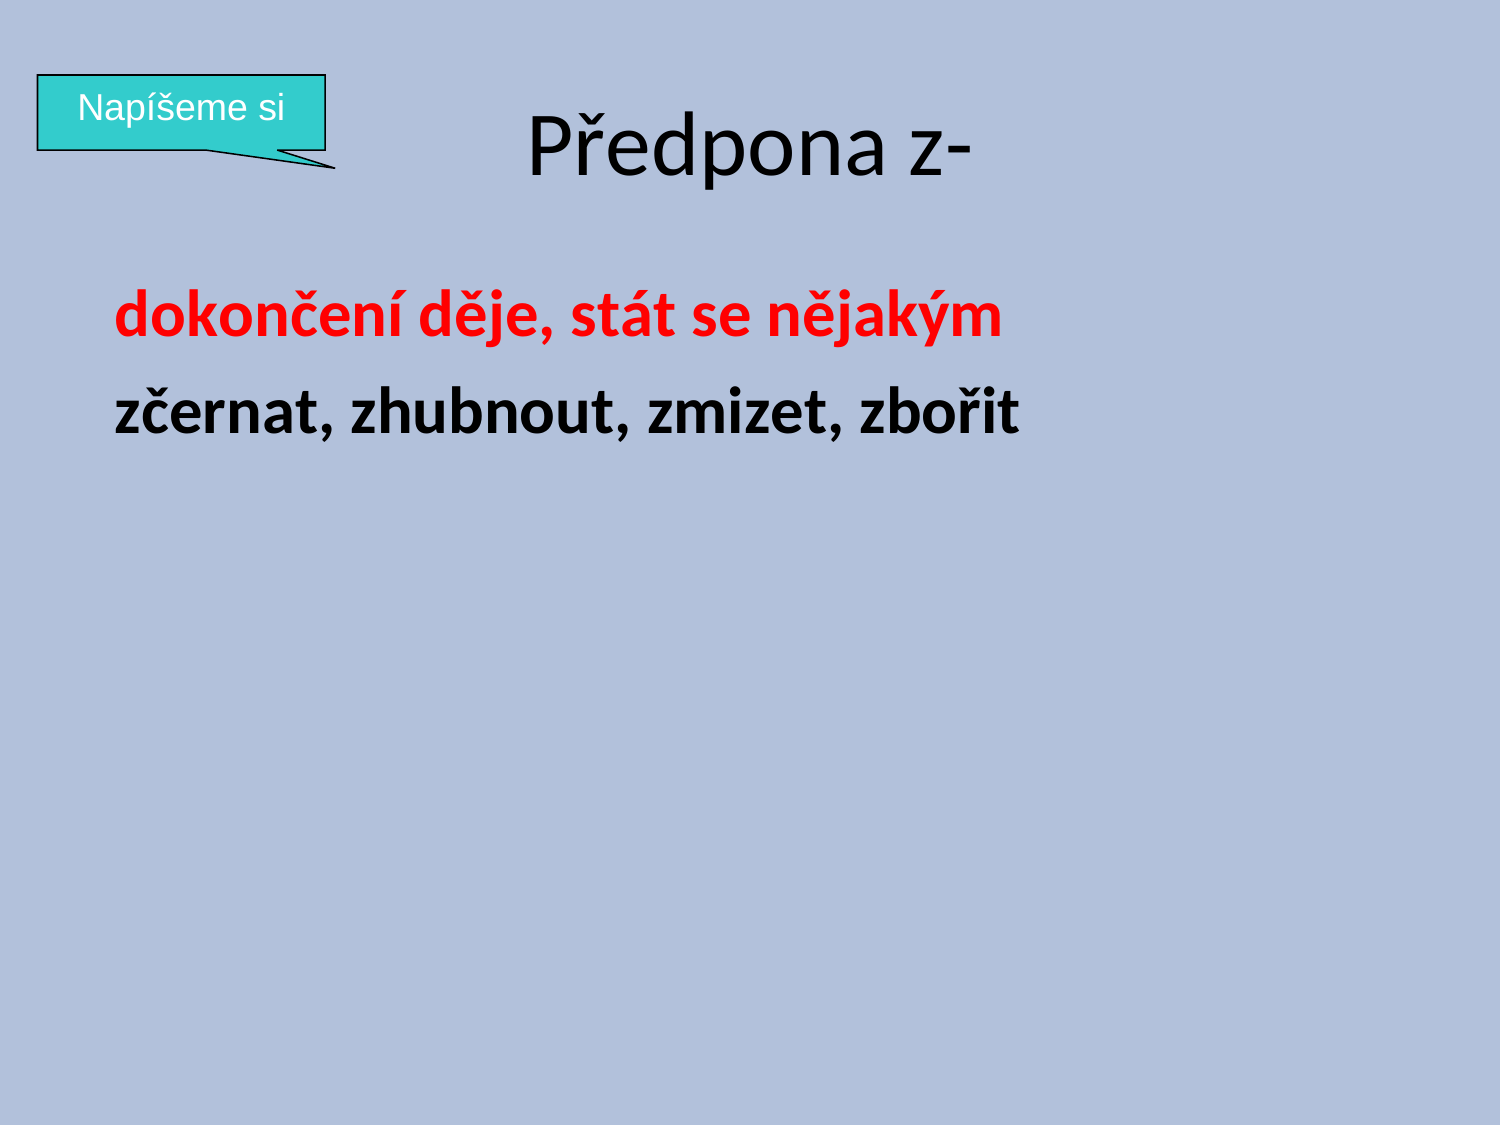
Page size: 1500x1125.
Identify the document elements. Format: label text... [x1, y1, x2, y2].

title Předpona z- [75, 45, 1426, 233]
text_box Napíšeme si [37, 75, 336, 169]
list dokončení děje, stát se nějakým zčernat, zhubnout, zmizet, zbořit [99, 262, 1425, 1006]
